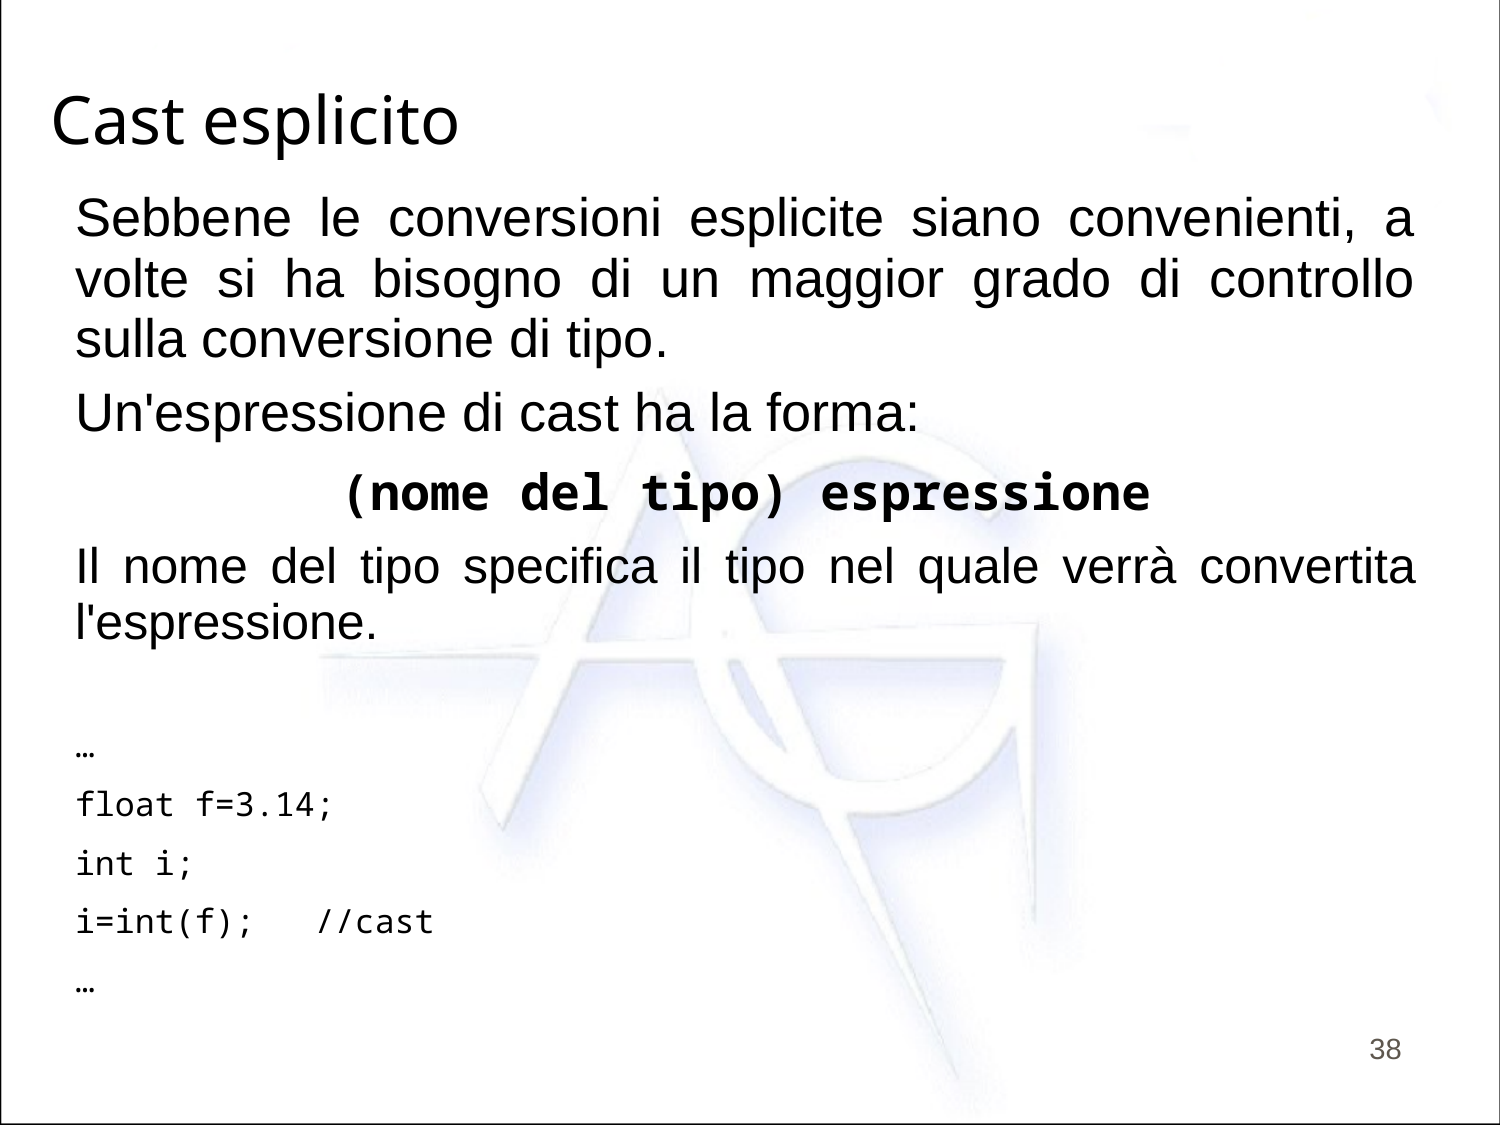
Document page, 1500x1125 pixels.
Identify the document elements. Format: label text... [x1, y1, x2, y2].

list Sebbene le conversioni esplicite siano convenienti, a volte si ha bisogno di un maggior grado di controllo sulla conversione di tipo. Un'espressione di cast ha la forma: (nome del tipo) espressione Il nome del tipo specifica il tipo nel quale verrà convertita l'espressione. … float f=3.14; int i; i=int(f); //cast … [74, 187, 1417, 1038]
picture [0, 0, 1500, 1125]
title Cast esplicito [49, 0, 1438, 251]
